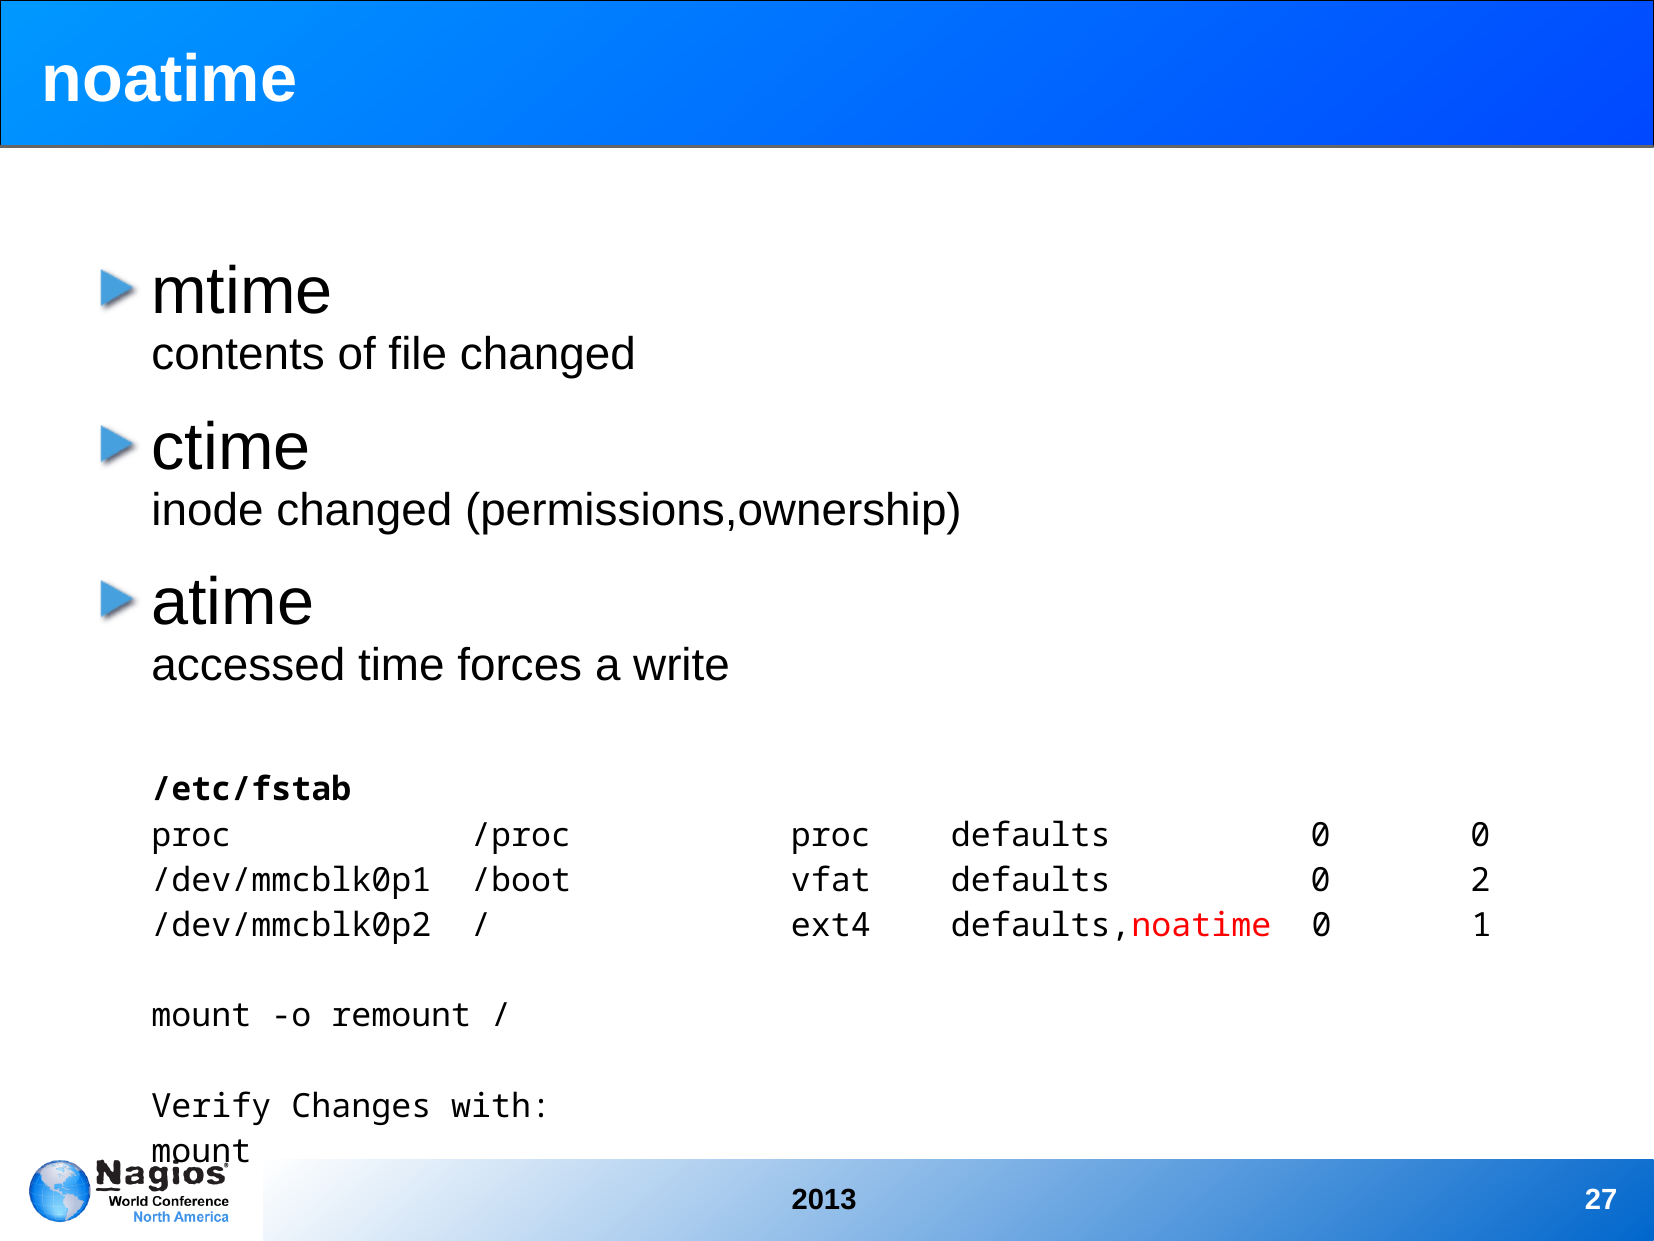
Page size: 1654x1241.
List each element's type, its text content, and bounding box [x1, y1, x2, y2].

picture [29, 1159, 80, 1235]
title noatime [41, 29, 1248, 127]
list mtime contents of file changed ctime inode changed (permissions,ownership) atime accessed time forces a write /etc/fstab proc /proc proc defaults 0 0 /dev/mmcblk0p1 /boot vfat defaults 0 2 /dev/mmcblk0p2 / ext4 defaults,noatime 0 1 mount -o remount / Verify Changes with: mount [80, 253, 1608, 1241]
